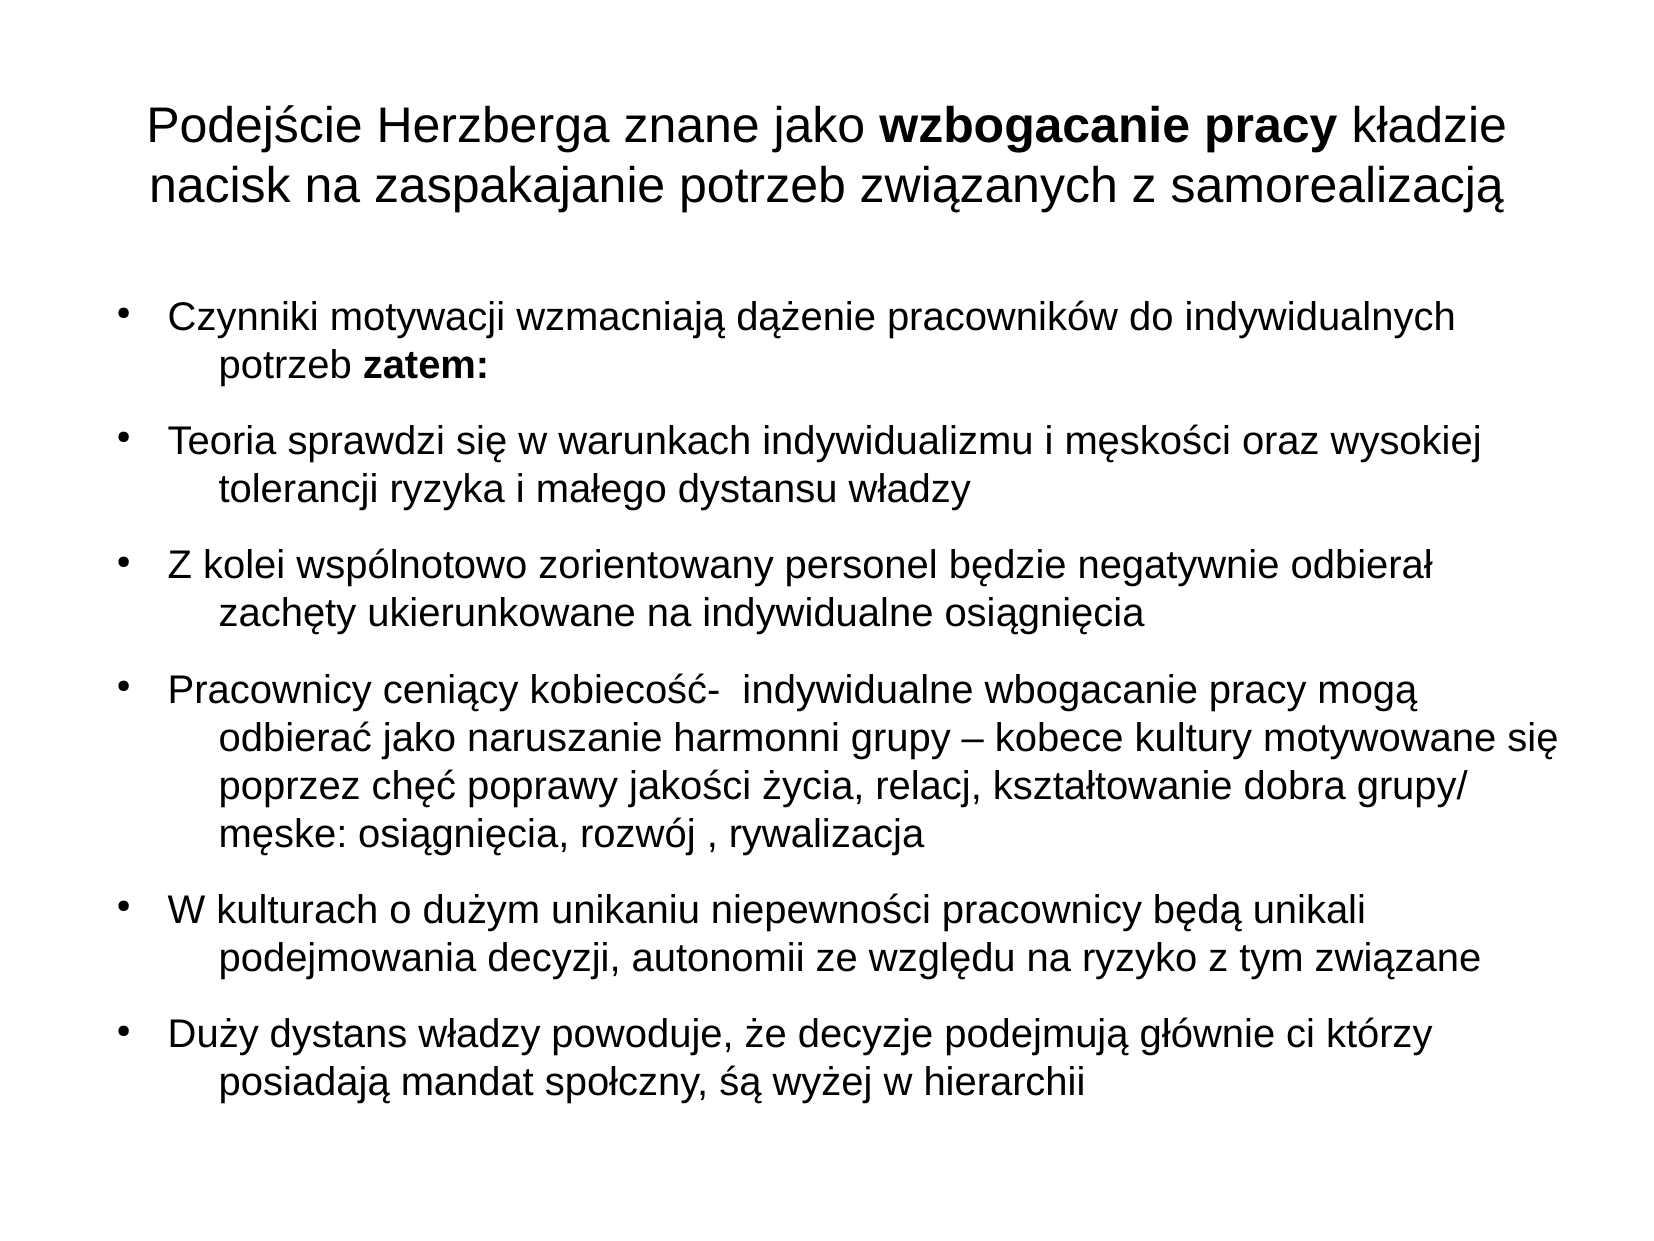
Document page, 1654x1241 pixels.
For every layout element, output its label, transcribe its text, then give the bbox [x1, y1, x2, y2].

list Czynniki motywacji wzmacniają dążenie pracowników do indywidualnych potrzeb zatem: Teoria sprawdzi się w warunkach indywidualizmu i męskości oraz wysokiej tolerancji ryzyka i małego dystansu władzy Z kolei wspólnotowo zorientowany personel będzie negatywnie odbierał zachęty ukierunkowane na indywidualne osiągnięcia Pracownicy ceniący kobiecość- indywidualne wbogacanie pracy mogą odbierać jako naruszanie harmonni grupy – kobece kultury motywowane się poprzez chęć poprawy jakości życia, relacj, kształtowanie dobra grupy/ męske: osiągnięcia, rozwój , rywalizacja W kulturach o dużym unikaniu niepewności pracownicy będą unikali podejmowania decyzji, autonomii ze względu na ryzyko z tym związane Duży dystans władzy powoduje, że decyzje podejmują głównie ci którzy posiadają mandat społczny, śą wyżej w hierarchii [82, 290, 1571, 1109]
title Podejście Herzberga znane jako wzbogacanie pracy kładzie nacisk na zaspakajanie potrzeb związanych z samorealizacją [82, 49, 1571, 257]
